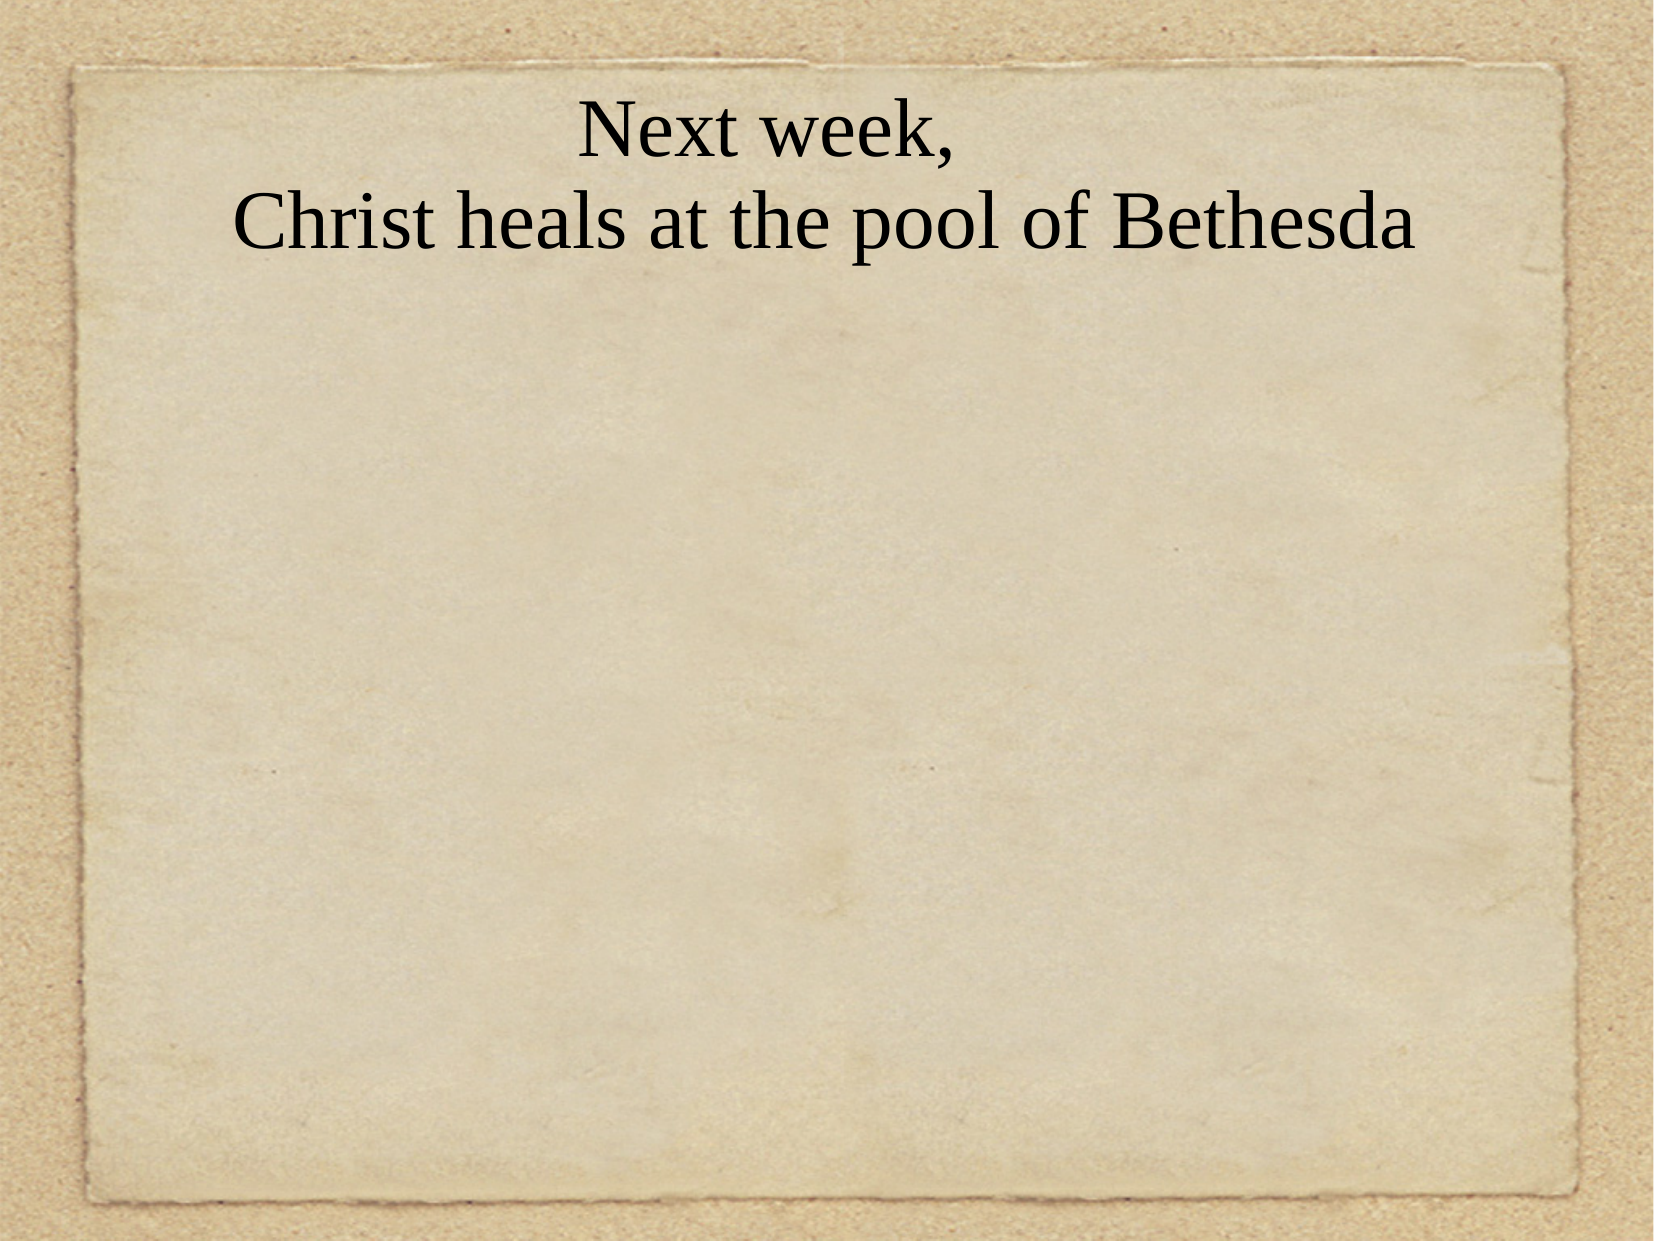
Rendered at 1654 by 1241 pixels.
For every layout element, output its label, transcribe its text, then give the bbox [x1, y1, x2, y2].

text_box Next week, Christ heals at the pool of Bethesda [112, 75, 1538, 368]
picture [0, 0, 1654, 1241]
